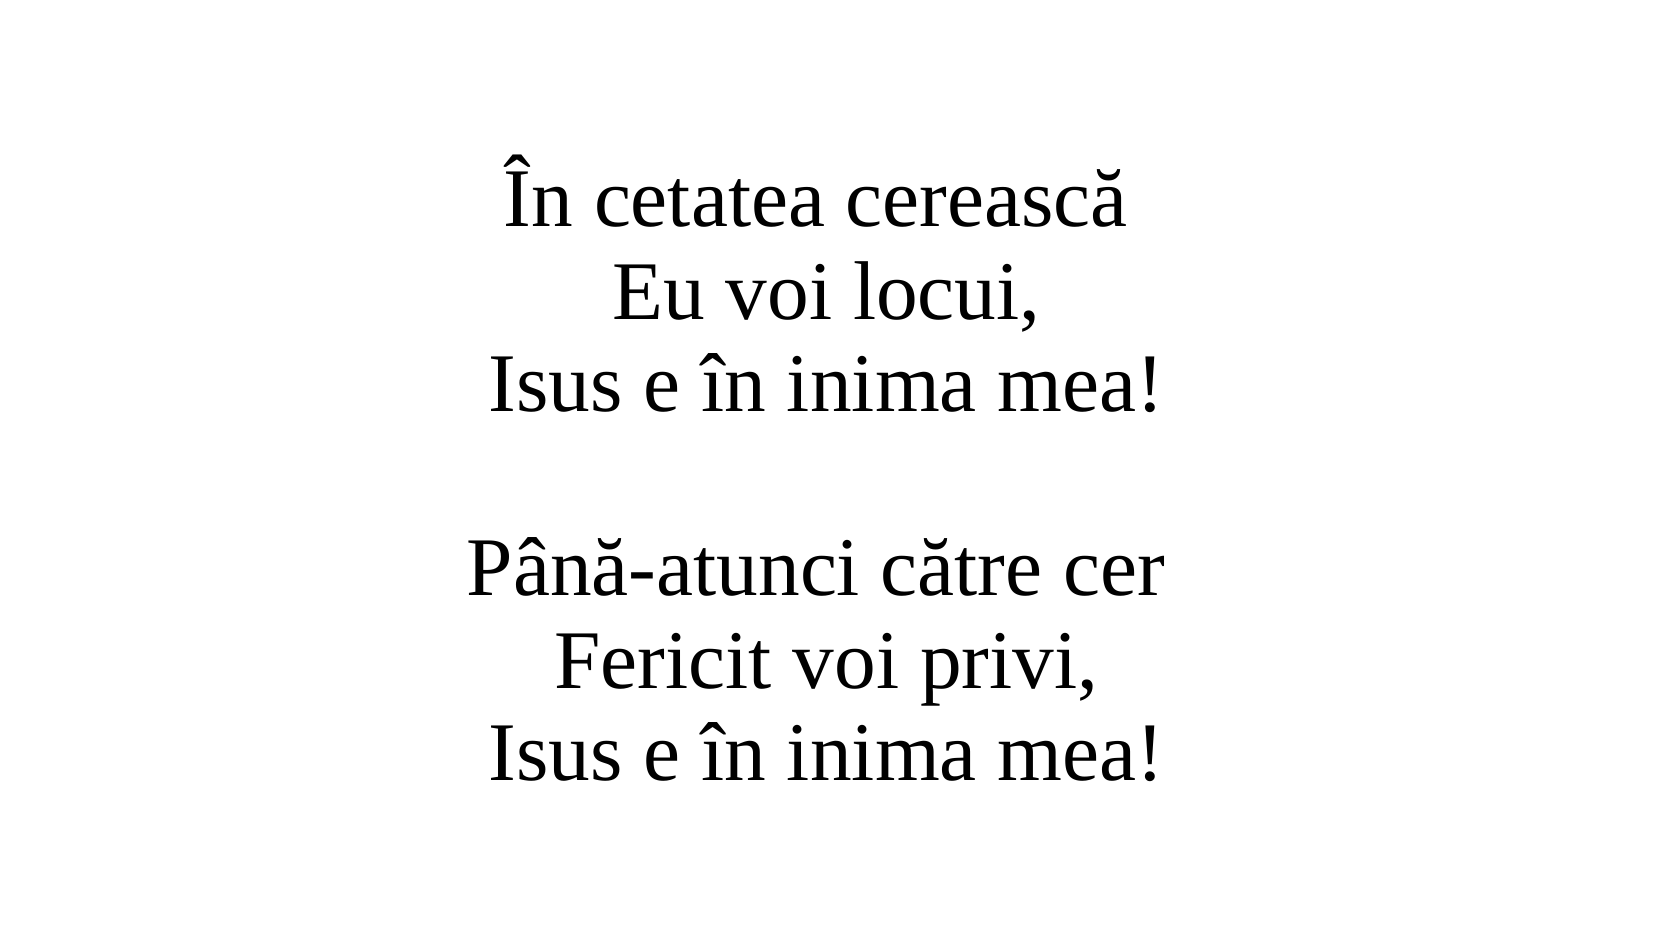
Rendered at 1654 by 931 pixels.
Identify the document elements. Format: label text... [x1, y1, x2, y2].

subtitle În cetatea cerească Eu voi locui, Isus e în inima mea! Până-atunci către cer Fericit voi privi, Isus e în inima mea! [165, 152, 1489, 799]
